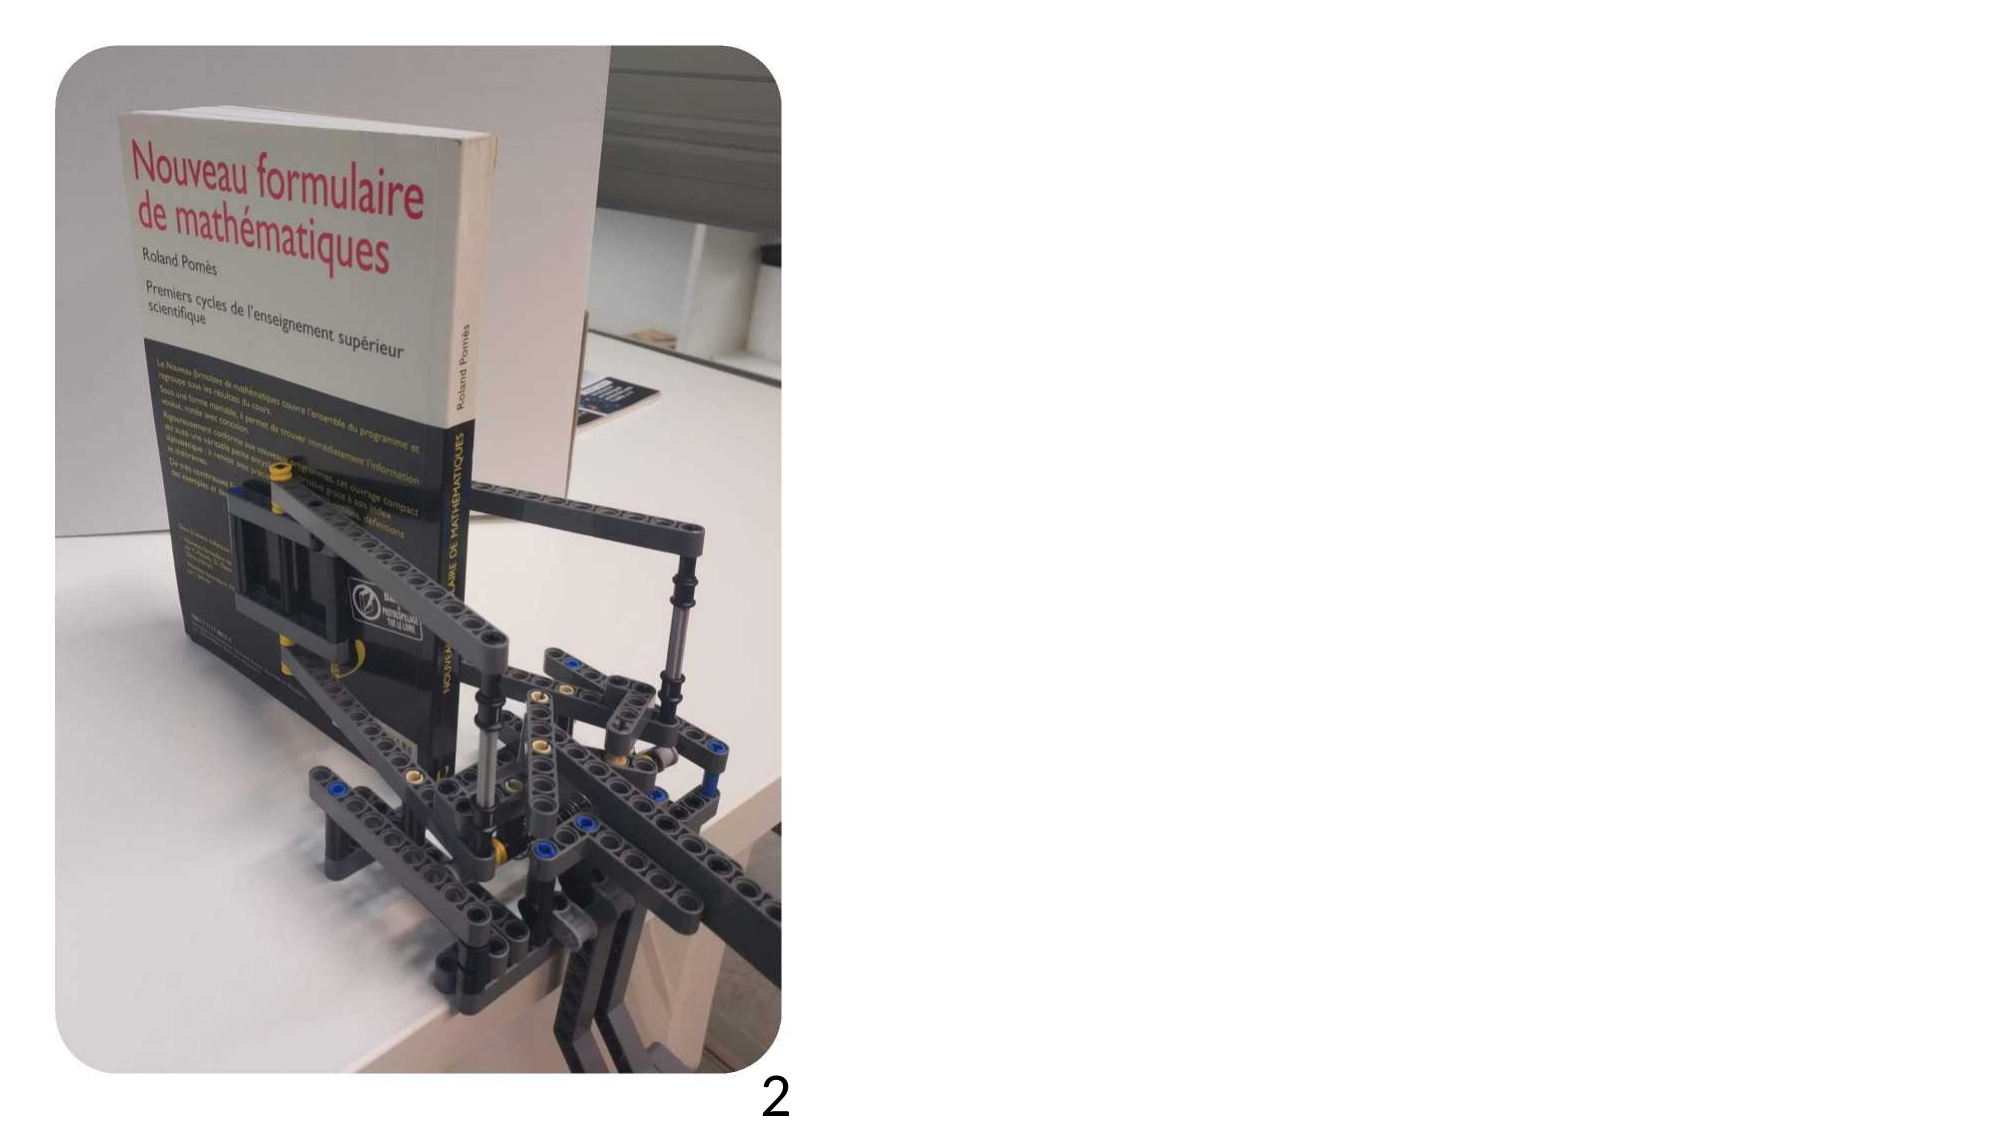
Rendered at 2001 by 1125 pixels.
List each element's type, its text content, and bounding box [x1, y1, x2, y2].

text_box 2 [761, 1054, 793, 1104]
picture [54, 45, 792, 1103]
